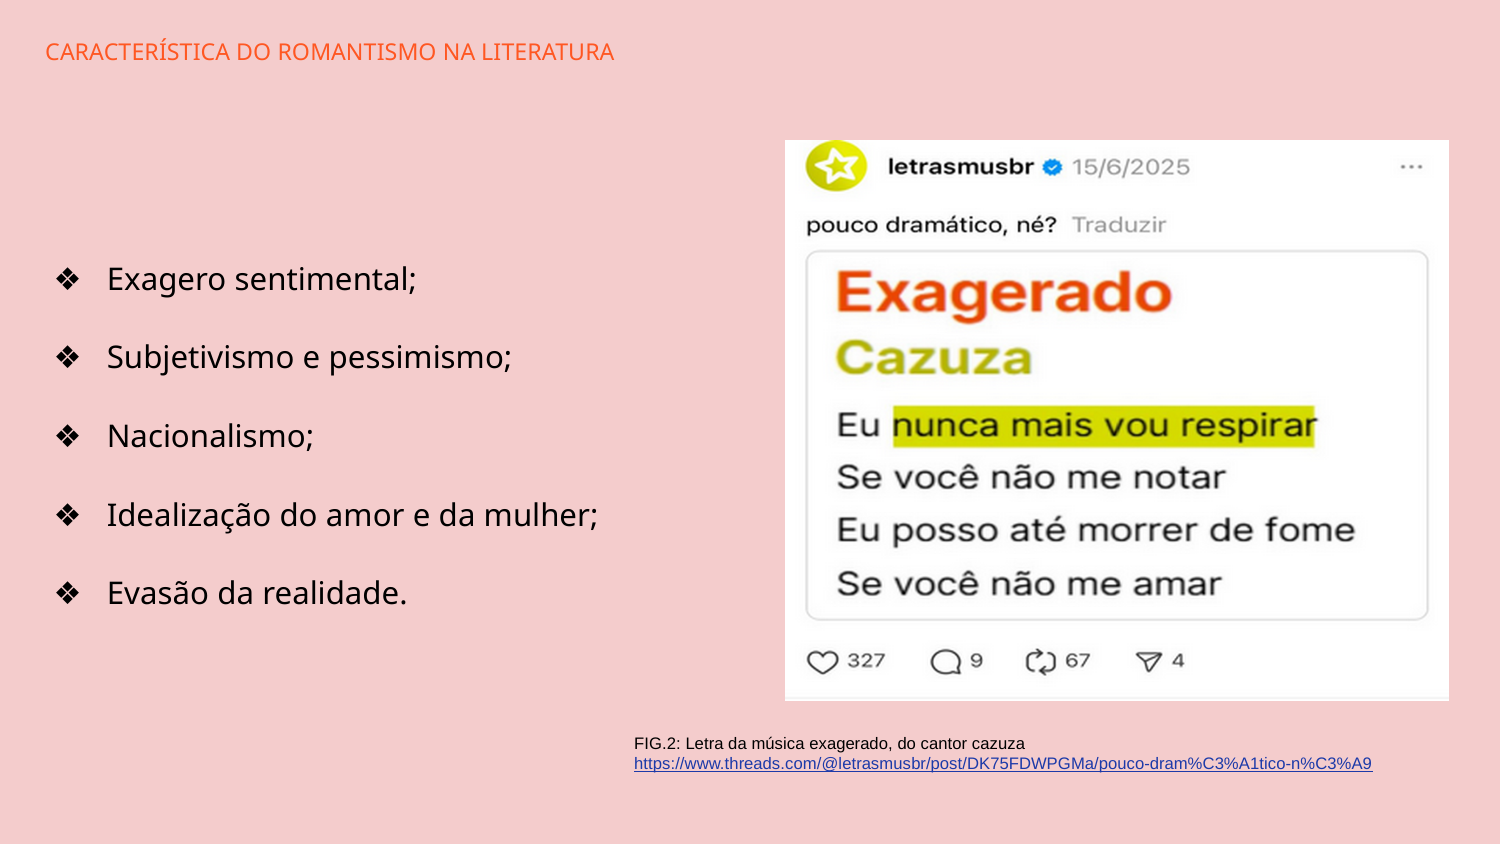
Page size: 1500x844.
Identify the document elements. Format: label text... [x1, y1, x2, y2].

title CARACTERÍSTICA DO ROMANTISMO NA LITERATURA [30, 20, 1428, 115]
list Exagero sentimental; Subjetivismo e pessimismo; Nacionalismo; Idealização do amor e da mulher; Evasão da realidade. [16, 205, 1415, 767]
text_box FIG.2: Letra da música exagerado, do cantor cazuza https://www.threads.com/@letrasmusbr/post/DK75FDWPGMa/pouco-dram%C3%A1tico-n%C3%A9 [619, 718, 1455, 809]
picture [785, 140, 1449, 701]
